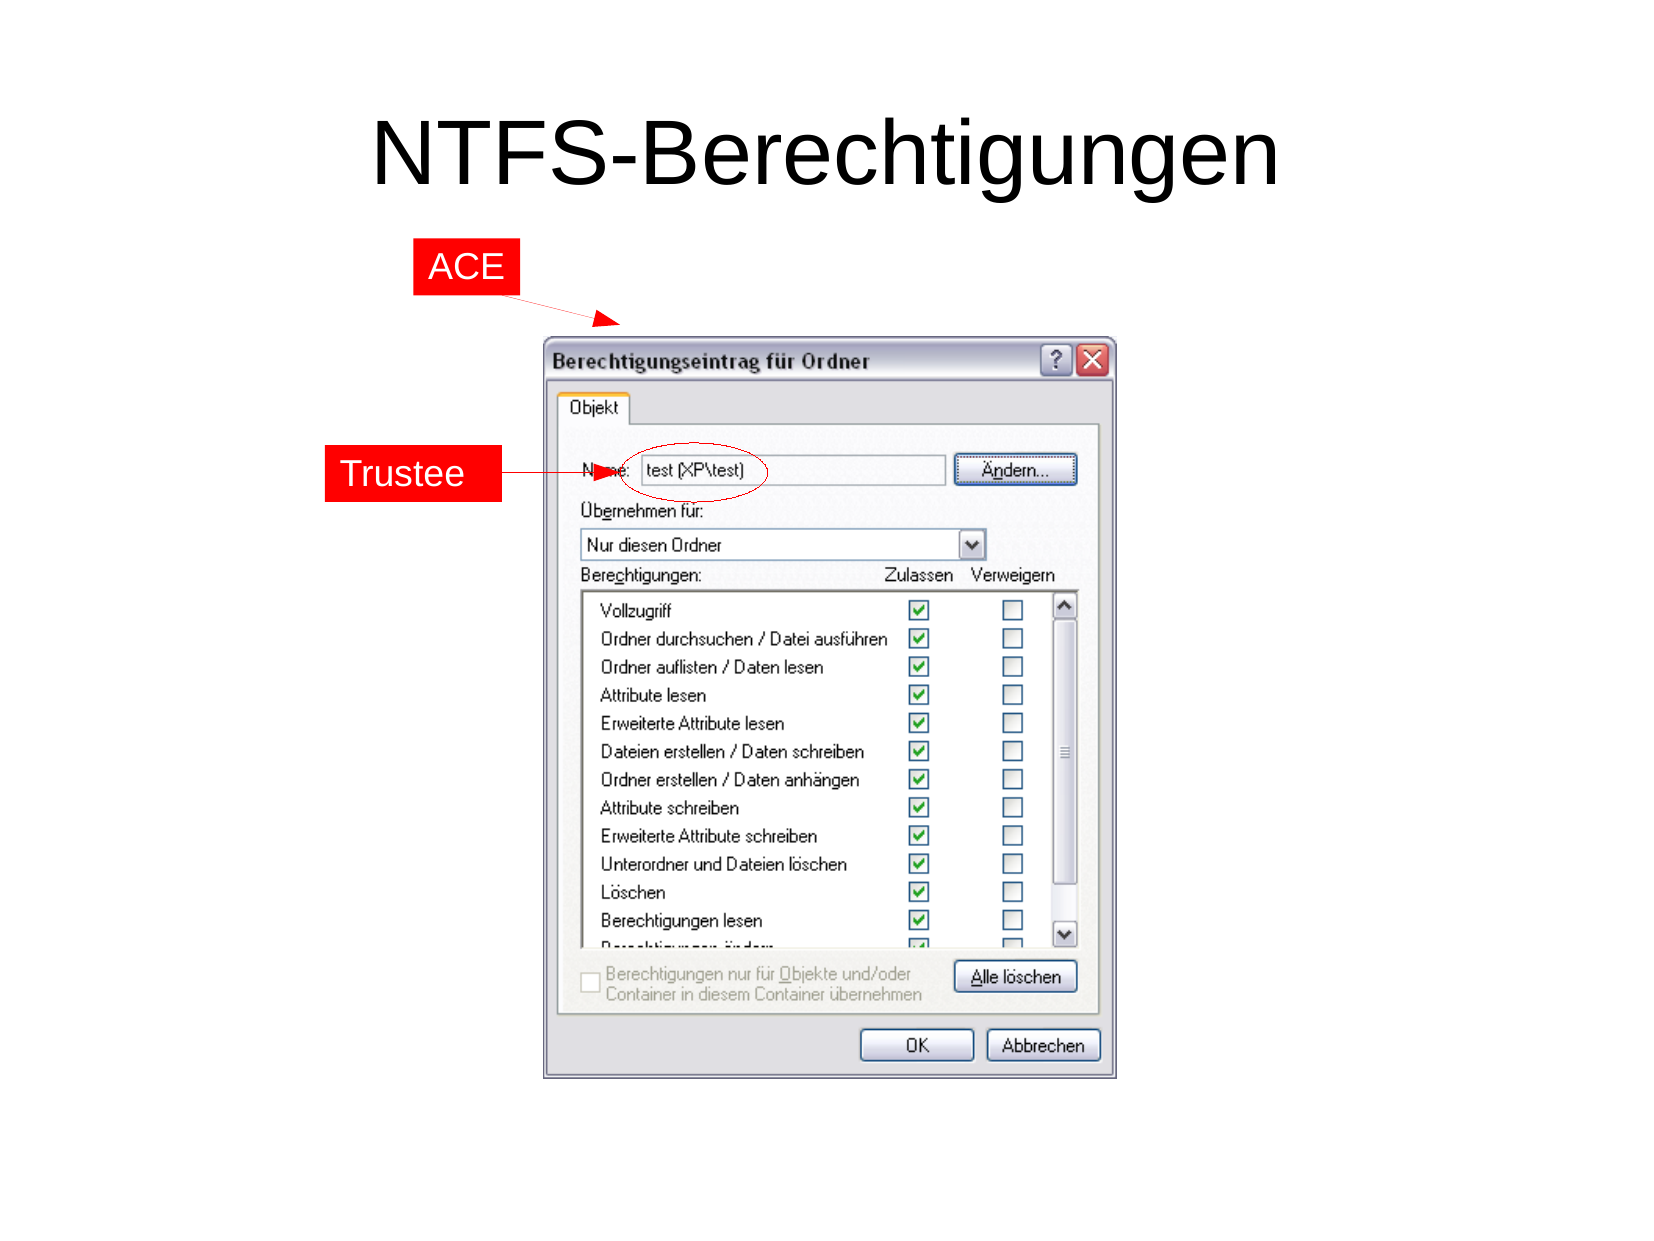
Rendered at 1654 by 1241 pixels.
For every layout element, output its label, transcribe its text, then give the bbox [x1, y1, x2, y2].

picture [543, 336, 1117, 1079]
title NTFS-Berechtigungen [82, 56, 1571, 250]
text_box Trustee [324, 445, 502, 502]
text_box ACE [413, 238, 521, 296]
